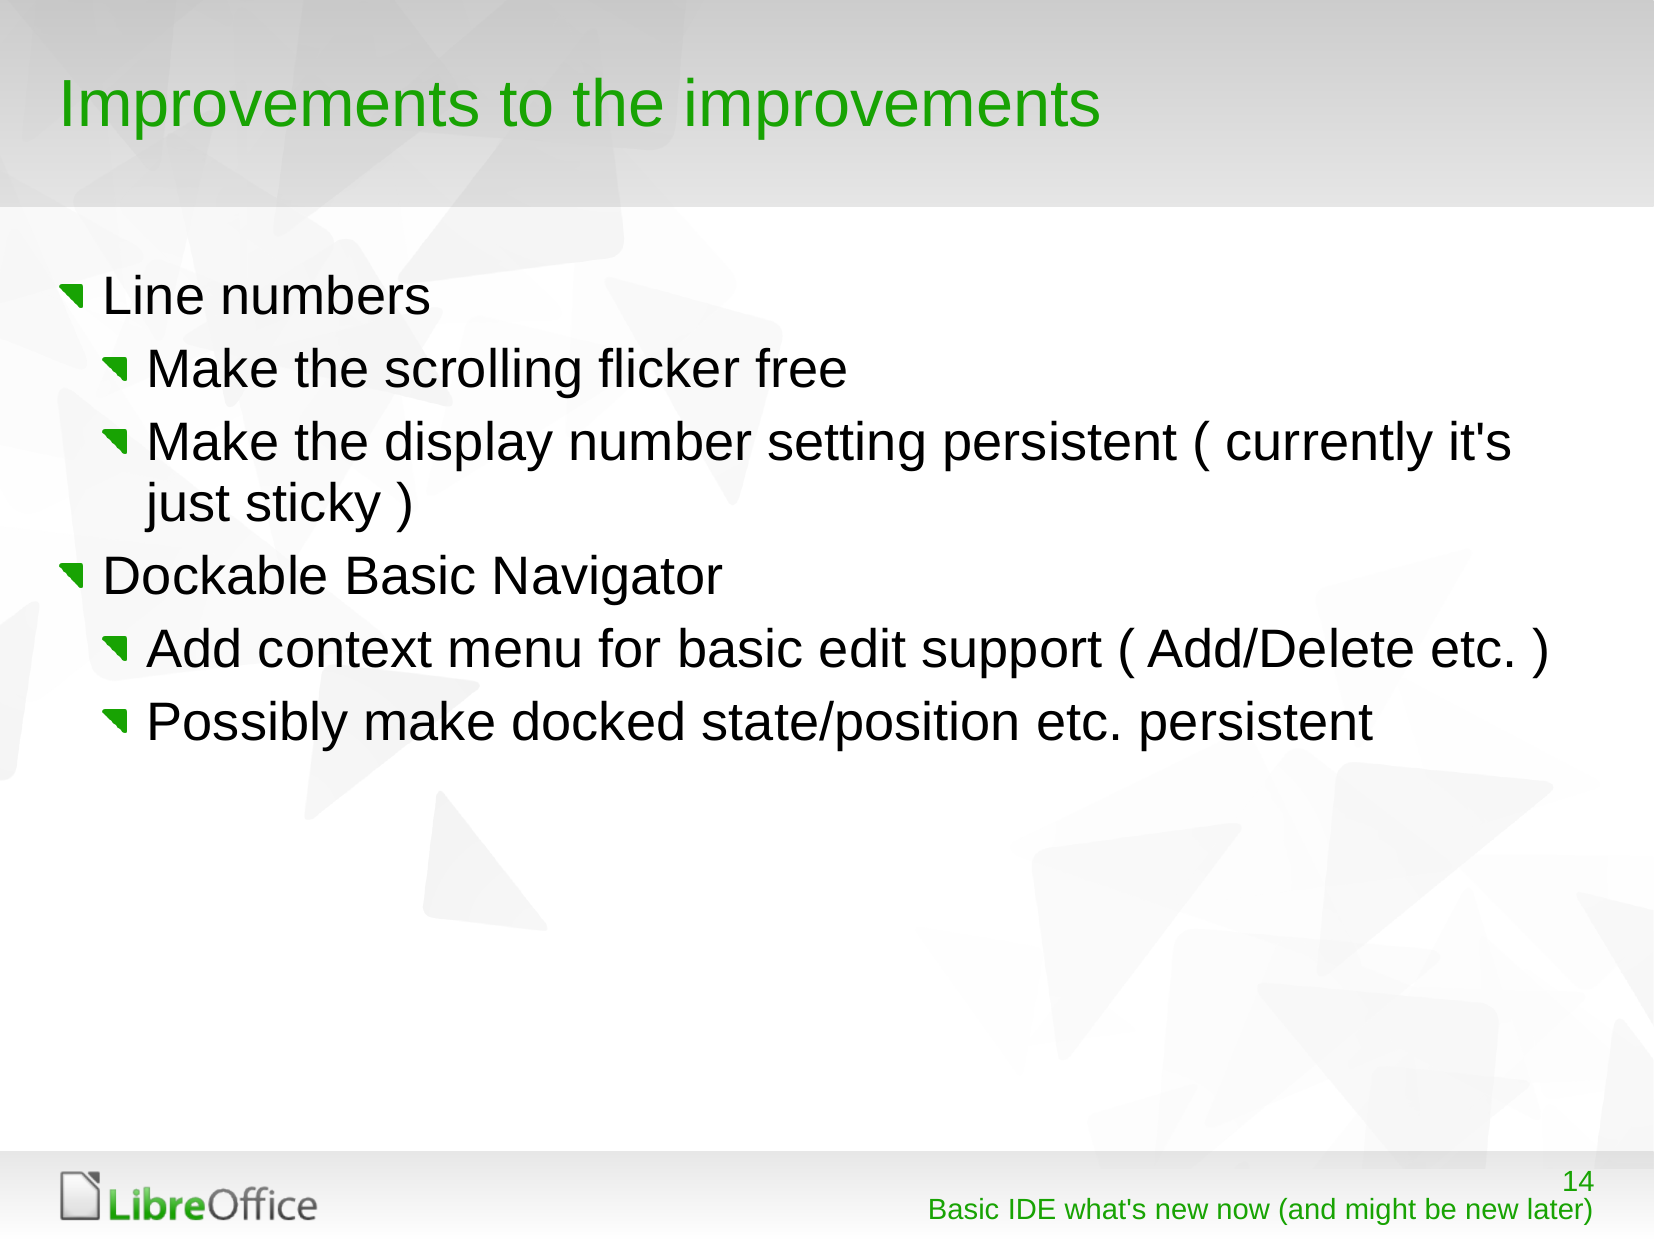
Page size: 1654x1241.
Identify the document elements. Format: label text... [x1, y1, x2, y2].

title Improvements to the improvements [59, 29, 1595, 178]
picture [41, 1152, 337, 1240]
picture [0, 0, 783, 931]
list Line numbers Make the scrolling flicker free Make the display number setting persistent ( currently it's just sticky ) Dockable Basic Navigator Add context menu for basic edit support ( Add/Delete etc. ) Possibly make docked state/position etc. persistent [59, 265, 1595, 1085]
picture [915, 548, 1654, 1169]
